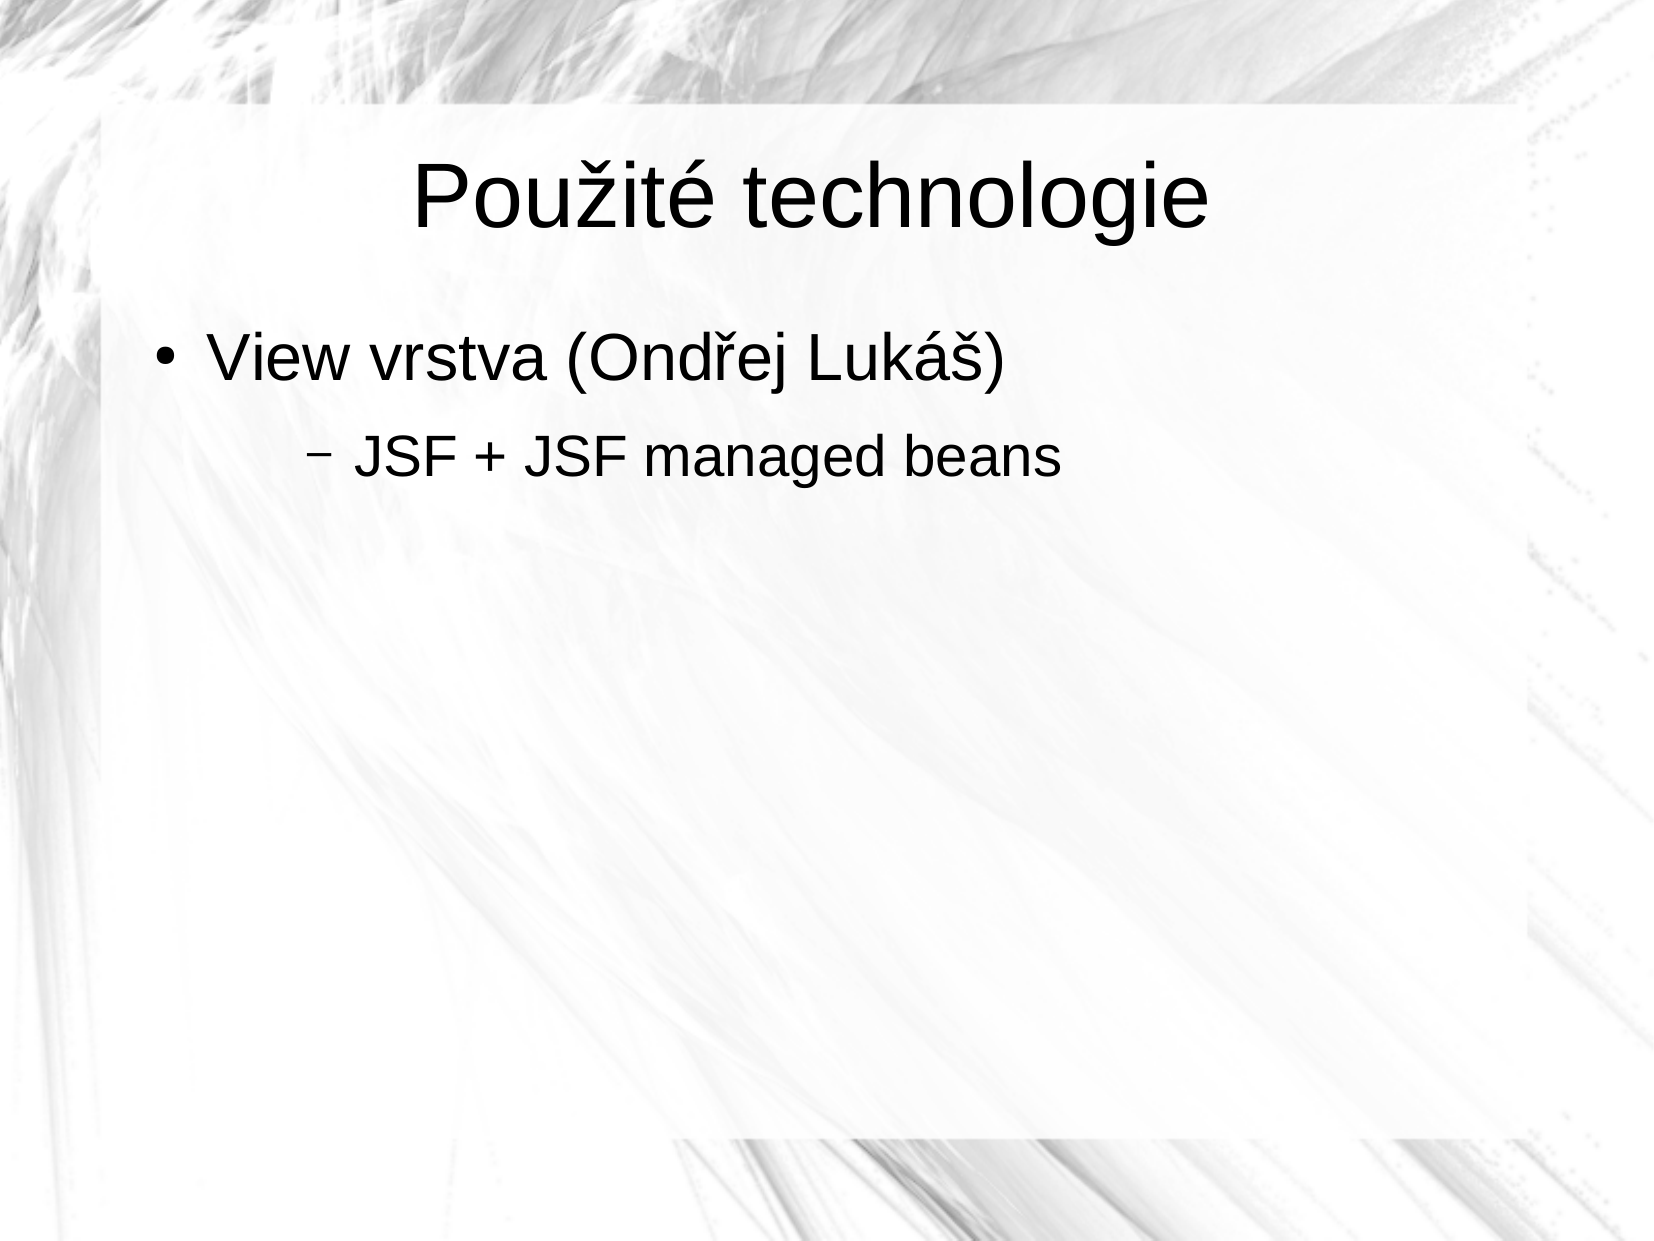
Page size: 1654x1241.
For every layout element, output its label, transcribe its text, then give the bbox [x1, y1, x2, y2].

picture [0, 0, 1654, 1241]
title Použité technologie [118, 119, 1506, 273]
list View vrstva (Ondřej Lukáš) JSF + JSF managed beans [118, 319, 1571, 931]
